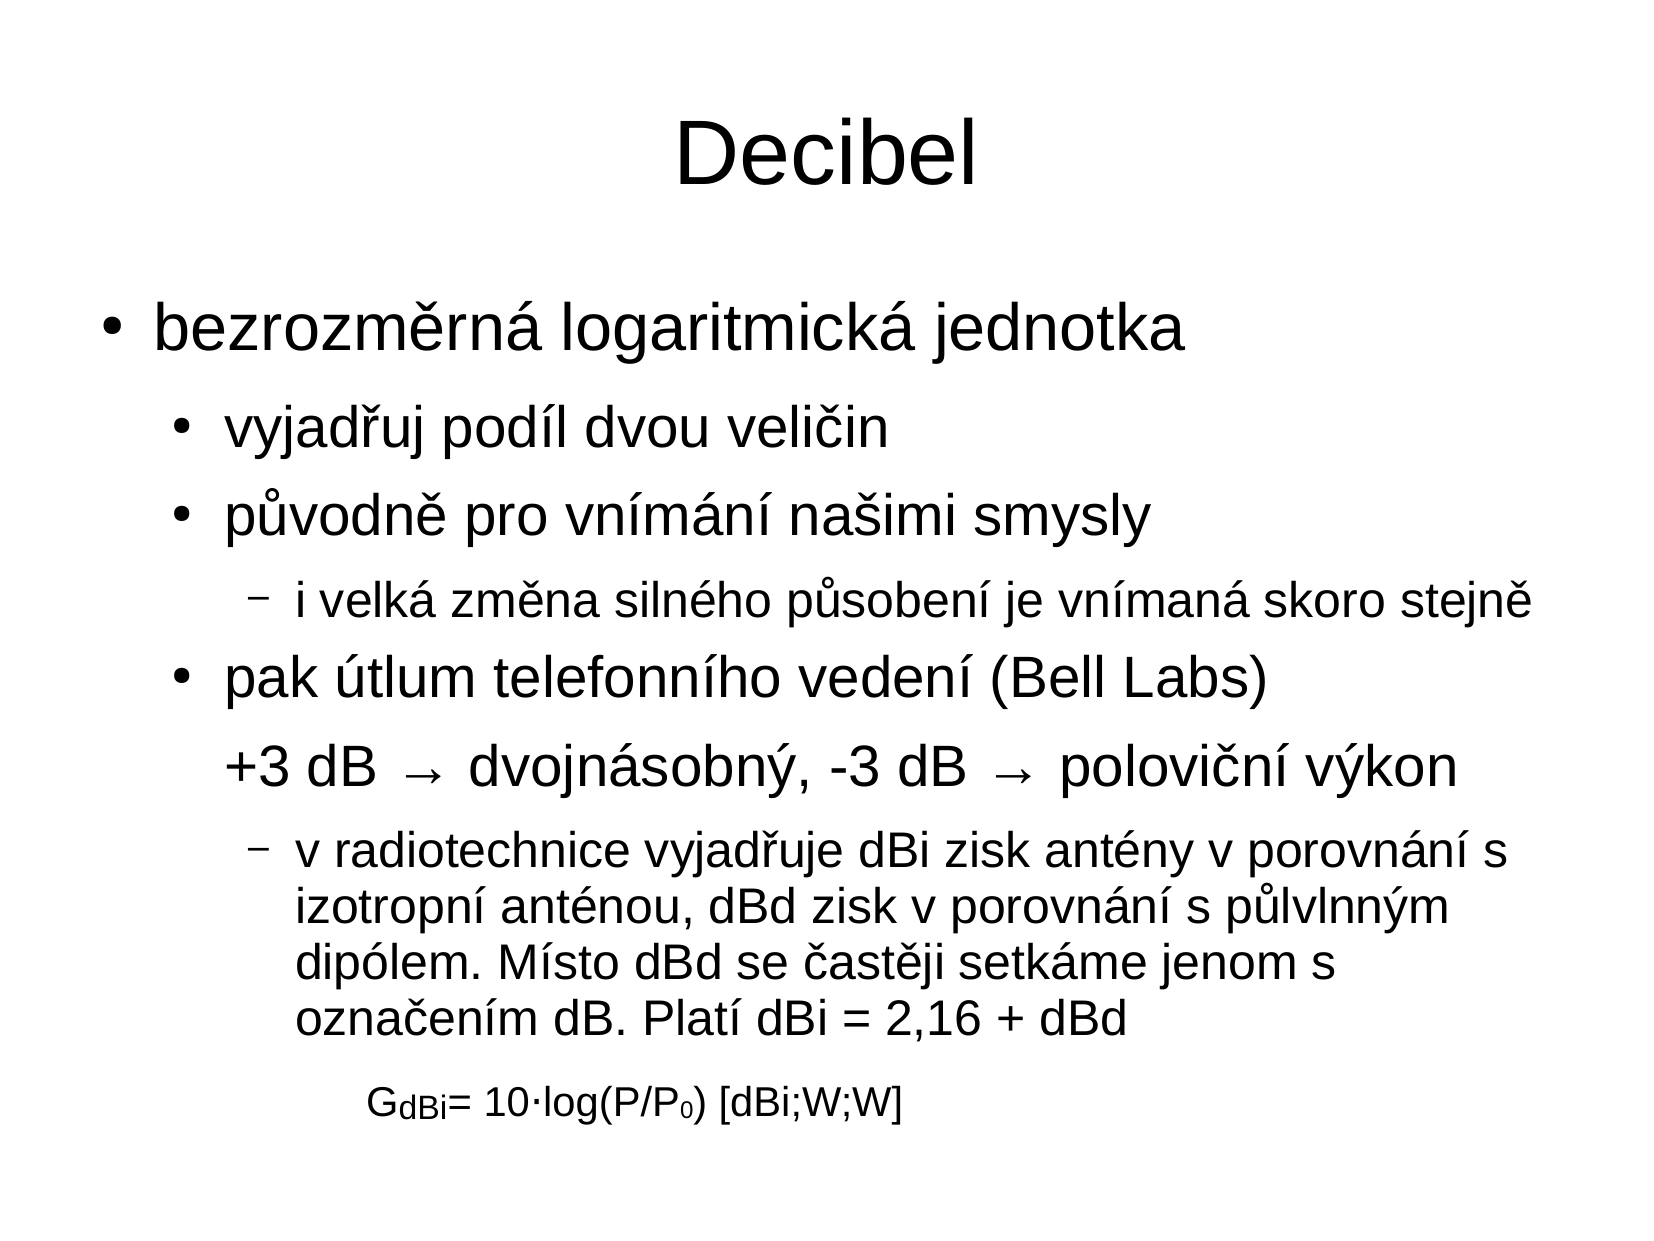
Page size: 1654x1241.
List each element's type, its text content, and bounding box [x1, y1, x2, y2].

list bezrozměrná logaritmická jednotka vyjadřuj podíl dvou veličin původně pro vnímání našimi smysly i velká změna silného působení je vnímaná skoro stejně pak útlum telefonního vedení (Bell Labs) +3 dB → dvojnásobný, -3 dB → poloviční výkon v radiotechnice vyjadřuje dBi zisk antény v porovnání s izotropní anténou, dBd zisk v porovnání s půlvlnným dipólem. Místo dBd se častěji setkáme jenom s označením dB. Platí dBi = 2,16 + dBd GdBi= 10⋅log(P/P0) [dBi;W;W] [82, 290, 1571, 1241]
title Decibel [82, 49, 1571, 257]
